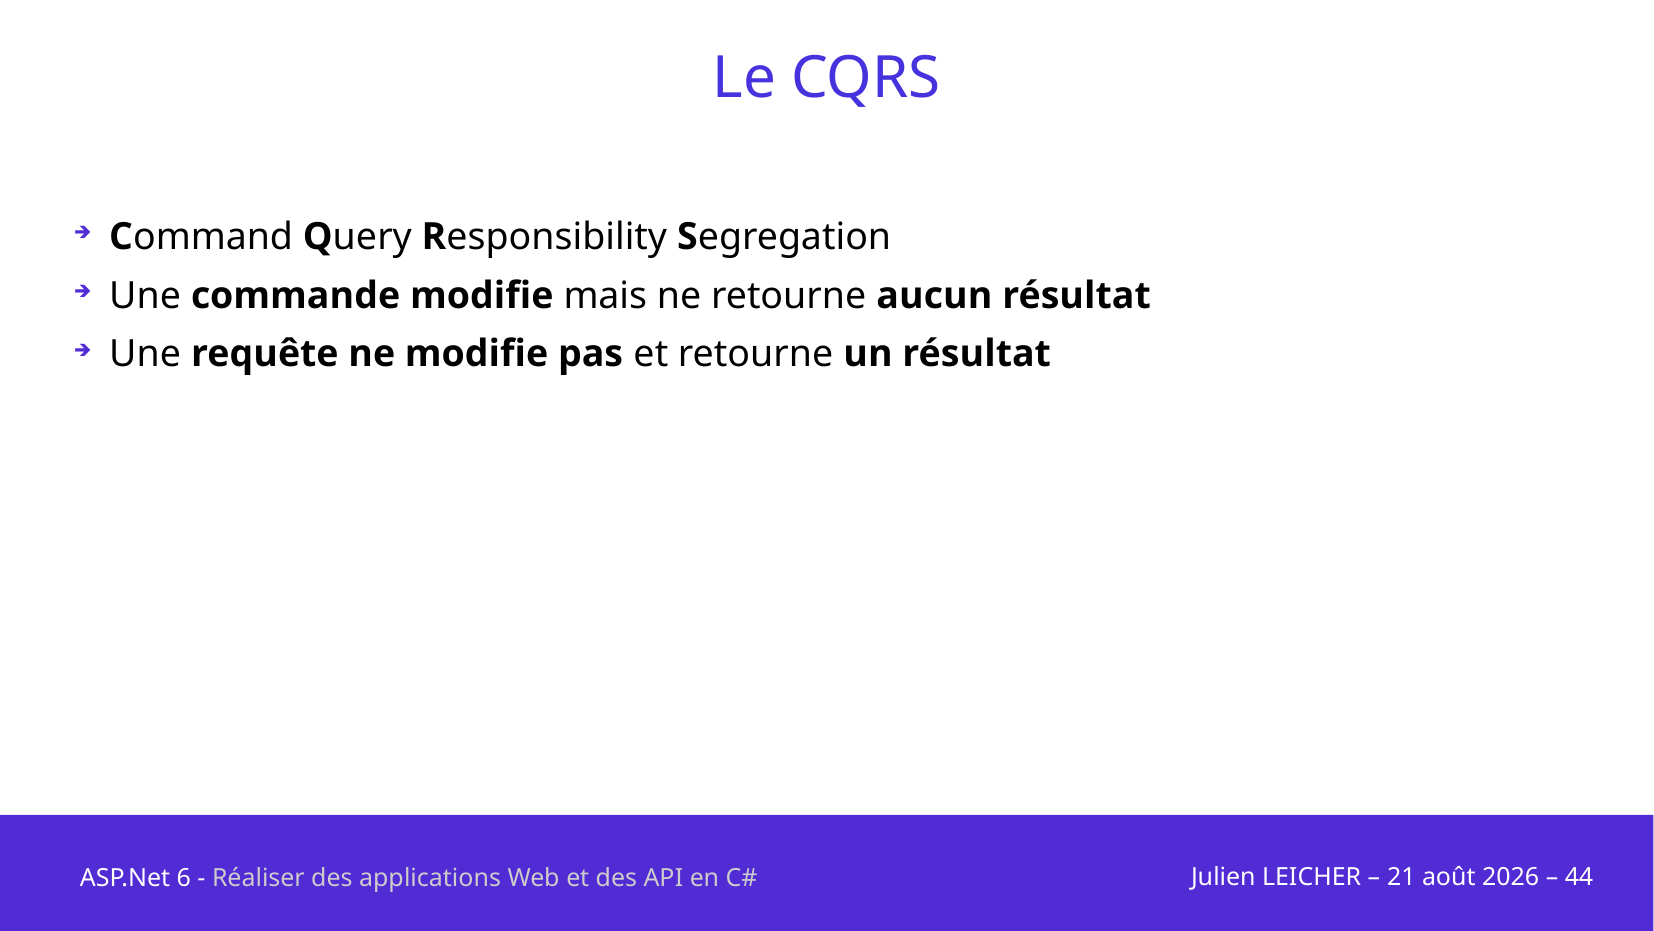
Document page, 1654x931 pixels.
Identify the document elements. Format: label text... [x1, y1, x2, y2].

text_box Command Query Responsibility Segregation Une commande modifie mais ne retourne aucun résultat Une requête ne modifie pas et retourne un résultat [59, 194, 1595, 678]
text_box Le CQRS [0, 27, 1654, 113]
text_box ASP.Net 6 - Réaliser des applications Web et des API en C# [64, 852, 798, 898]
text_box Julien LEICHER – 28 févr. 2022 – <numéro> [0, 814, 1654, 931]
